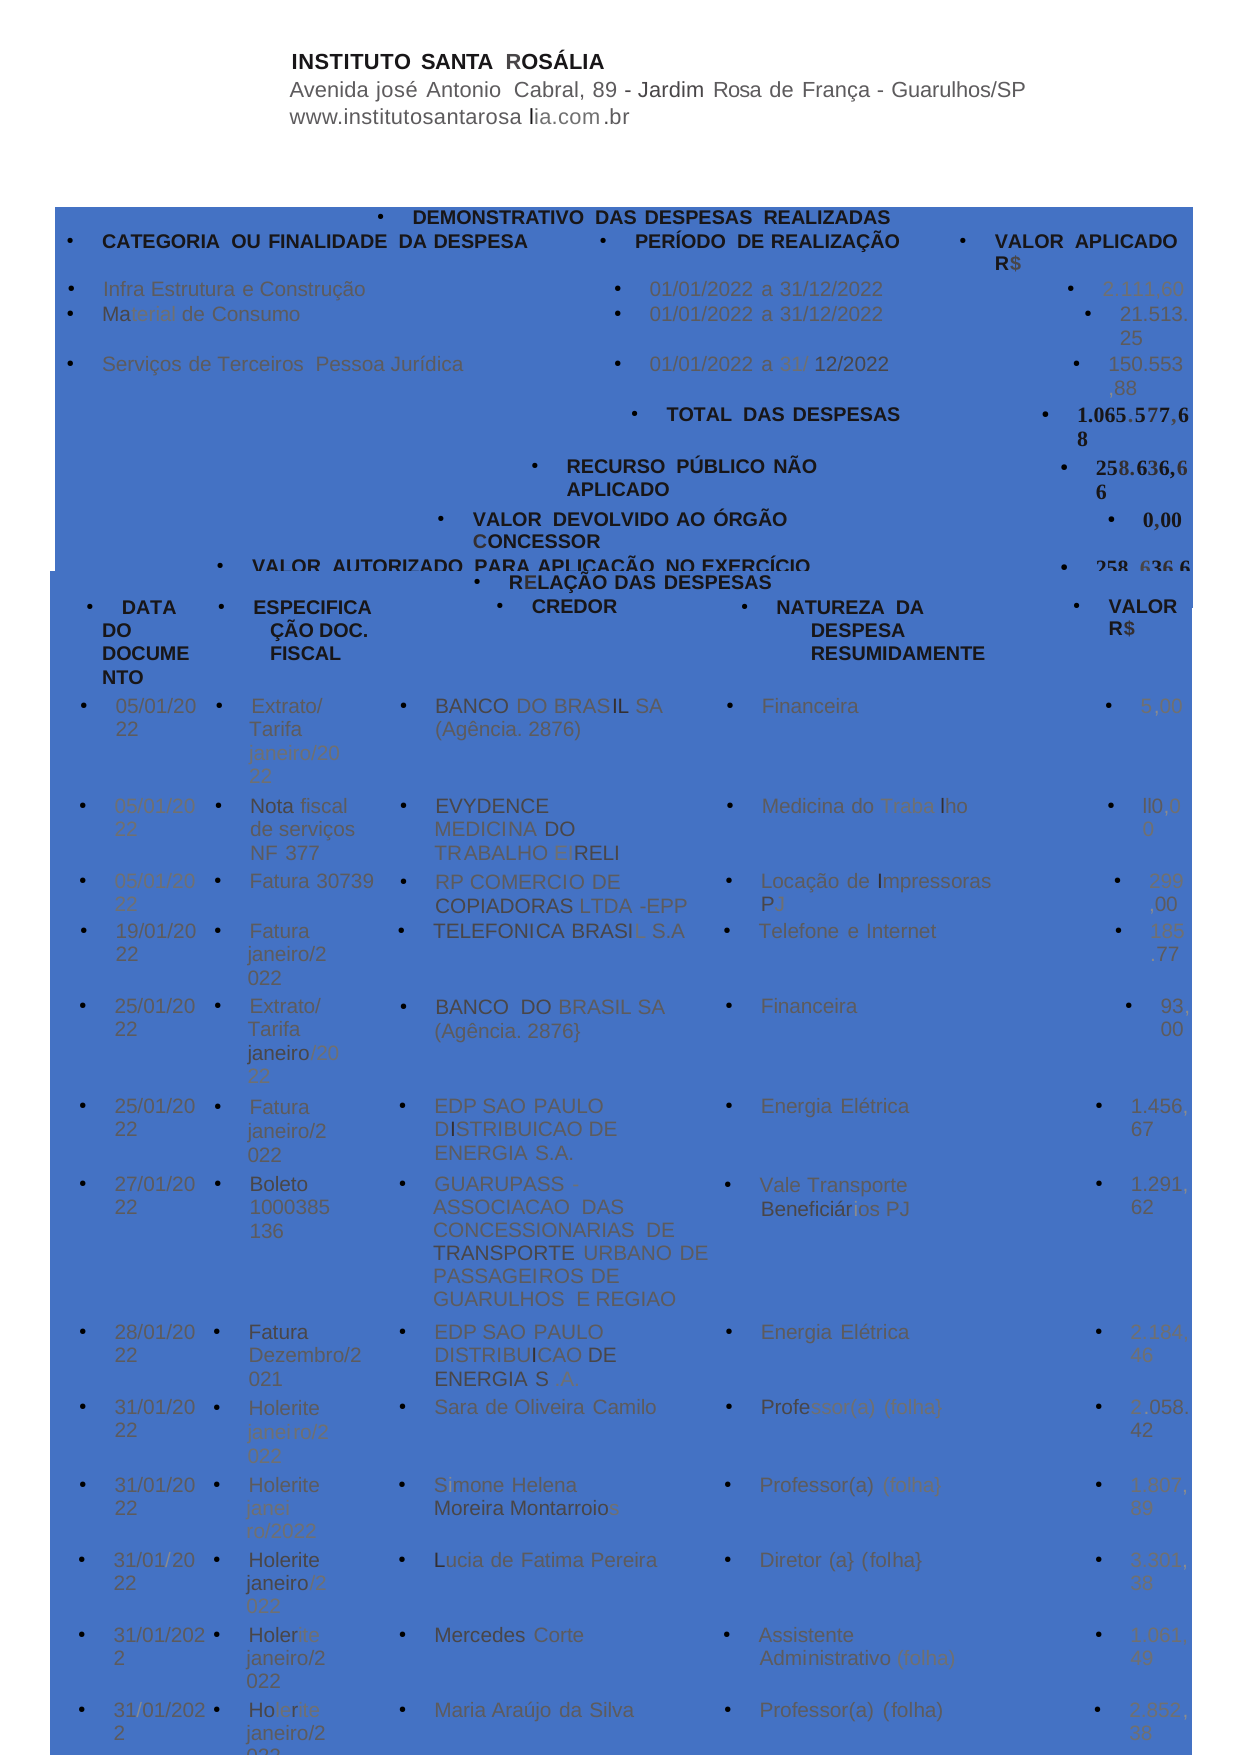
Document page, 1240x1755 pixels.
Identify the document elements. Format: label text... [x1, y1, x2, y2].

table_cell VALOR DEVOLVIDO AO ÓRGÃO CONCESSOR [55, 508, 905, 556]
table_cell 2.852,38 [1017, 1699, 1192, 1755]
table_cell 5,00 [1017, 695, 1192, 795]
table_cell 1.291,62 [1017, 1173, 1192, 1321]
table_cell 21.513.25 [905, 303, 1193, 353]
table_cell 1.807,89 [1017, 1474, 1192, 1549]
table_cell Professor(a) (folha} [720, 1474, 1017, 1549]
table_cell EVYDENCE MEDICINA DO TRABALHO EIRELI [392, 795, 720, 870]
table_cell NATUREZA DA DESPESA RESUMIDAMENTE [720, 595, 1017, 695]
table_header DEMONSTRATIVO DAS DESPESAS REALIZADAS [55, 207, 1193, 231]
table_cell TELEFONICA BRASIL S.A [392, 920, 720, 995]
table_cell GUARUPASS - ASSOCIACAO DAS CONCESSIONARIAS DE TRANSPORTE URBANO DE PASSAGEIROS DE GUARULHOS E REGIAO [392, 1173, 720, 1321]
table_cell Holerite janeiro/2022 [206, 1624, 392, 1699]
table_cell Fatura Dezembro/2021 [206, 1321, 392, 1396]
table_cell Professor(a) (folha} [720, 1396, 1017, 1474]
table_cell VALOR APLICADO R$ [905, 231, 1193, 278]
table_cell Assistente Administrativo (folha) [720, 1624, 1017, 1699]
table_cell Boleto 1000385136 [206, 1173, 392, 1321]
table_cell 1.061,49 [1017, 1624, 1192, 1699]
table_cell 3.301,38 [1017, 1549, 1192, 1624]
table_cell Holerite janeiro/2022 [206, 1396, 392, 1474]
table_cell TOTAL DAS DESPESAS [55, 403, 905, 456]
table_cell Locação de Impressoras PJ [720, 870, 1017, 920]
table_cell 185 .77 [1017, 920, 1192, 995]
table_cell CATEGORIA OU FINALIDADE DA DESPESA [55, 231, 566, 278]
table_cell 05/01/2022 [50, 695, 206, 795]
table_cell 31/01/2022 [50, 1549, 206, 1624]
table_cell 25/01/2022 [50, 995, 206, 1095]
table_cell Holerite janeiro/2022 [206, 1699, 392, 1755]
table_cell 2.184,46 [1017, 1321, 1192, 1396]
table_cell 258 .636,66 [905, 556, 1193, 608]
table_cell 27/01/2022 [50, 1173, 206, 1321]
table_cell 0,00 [905, 508, 1193, 556]
table_cell CREDOR [392, 595, 720, 695]
table_cell Nota fiscal de serviços NF 377 [206, 795, 392, 870]
table_cell 01/01/2022 a 31/ 12/2022 [566, 353, 905, 403]
table_cell 25/01/2022 [50, 1095, 206, 1173]
table_cell 28/01/2022 [50, 1321, 206, 1396]
table_cell EDP SAO PAULO DISTRIBUICAO DE ENERGIA S.A. [392, 1095, 720, 1173]
table_cell Infra Estrutura e Construção [55, 278, 566, 303]
table_cell 1.456,67 [1017, 1095, 1192, 1173]
table_cell BANCO DO BRASIL SA (Agência. 2876} [392, 995, 720, 1095]
table_cell 31/01/2022 [50, 1396, 206, 1474]
table_cell Holerite janeiro/2022 [206, 1549, 392, 1624]
table_cell 1.065.577,68 [905, 403, 1193, 456]
table_cell Mercedes Corte [392, 1624, 720, 1699]
table_header RELAÇÃO DAS DESPESAS [50, 571, 1192, 595]
table_cell EDP SAO PAULO DISTRIBUICAO DE ENERGIA S .A. [392, 1321, 720, 1396]
table_cell Financeira [720, 995, 1017, 1095]
table_cell Diretor (a} (folha} [720, 1549, 1017, 1624]
table_cell Professor(a) (folha) [720, 1699, 1017, 1755]
table_cell Energia Elétrica [720, 1095, 1017, 1173]
table_cell VALOR AUTORIZADO PARA APLICAÇÃO NO EXERCÍCIO SEGUINTE [55, 556, 905, 571]
text_box INSTITUTO SANTA ROSÁLIA Avenida josé Antonio Cabral, 89 - Jardim Rosa de França - Guarulhos/SP www.institutosantarosa lia.com.br [287, 47, 1038, 130]
table_cell BANCO DO BRASIL SA (Agência. 2876) [392, 695, 720, 795]
table_cell 19/01/2022 [50, 920, 206, 995]
table_cell Maria Araújo da Silva [392, 1699, 720, 1755]
table_cell RP COMERCIO DE COPIADORAS LTDA -EPP [392, 870, 720, 920]
table_cell Sara de Oliveira Camilo [392, 1396, 720, 1474]
table_cell Fatura 30739 [206, 870, 392, 920]
table_cell Medicina do Traba lho [720, 795, 1017, 870]
table_cell Fatura janeiro/2022 [206, 920, 392, 995]
table_cell Energia Elétrica [720, 1321, 1017, 1396]
table_cell 31/01/2022 [50, 1624, 206, 1699]
table_cell ll0,00 [1017, 795, 1192, 870]
table_cell DATA DO DOCUMENTO [50, 595, 206, 695]
table_cell 2.111,60 [905, 278, 1193, 303]
table_cell 01/01/2022 a 31/12/2022 [566, 278, 905, 303]
table_cell 2.058.42 [1017, 1396, 1192, 1474]
table_cell 150.553 ,88 [905, 353, 1193, 403]
table_cell 31/01/2022 [50, 1474, 206, 1549]
table_cell Fatura janeiro/2022 [206, 1095, 392, 1173]
table_cell Telefone e Internet [720, 920, 1017, 995]
table_cell Simone Helena Moreira Montarroios [392, 1474, 720, 1549]
table_cell PERÍODO DE REALIZAÇÃO [566, 231, 905, 278]
table_cell 31/01/2022 [50, 1699, 206, 1755]
table_cell VALOR R$ [1017, 595, 1192, 695]
table_cell Lucia de Fatima Pereira [392, 1549, 720, 1624]
table_cell Extrato/Tarifa janeiro/2022 [206, 695, 392, 795]
table_cell Holerite janei ro/2022 [206, 1474, 392, 1549]
table_cell Financeira [720, 695, 1017, 795]
table_cell 299 ,00 [1017, 870, 1192, 920]
table_cell Material de Consumo [55, 303, 566, 353]
table_cell 01/01/2022 a 31/12/2022 [566, 303, 905, 353]
table_cell 93,00 [1017, 995, 1192, 1095]
table_cell Extrato/Tarifa janeiro/2022 [206, 995, 392, 1095]
table_cell 05/01/2022 [50, 870, 206, 920]
table_cell ESPECIFICAÇÃO DOC. FISCAL [206, 595, 392, 695]
table_cell 258.636,66 [905, 456, 1193, 508]
table_cell RECURSO PÚBLICO NÃO APLICADO [55, 456, 905, 508]
table_cell 05/01/2022 [50, 795, 206, 870]
table_cell Vale Transporte Beneficiários PJ [720, 1173, 1017, 1321]
table_cell Serviços de Terceiros Pessoa Jurídica [55, 353, 566, 403]
